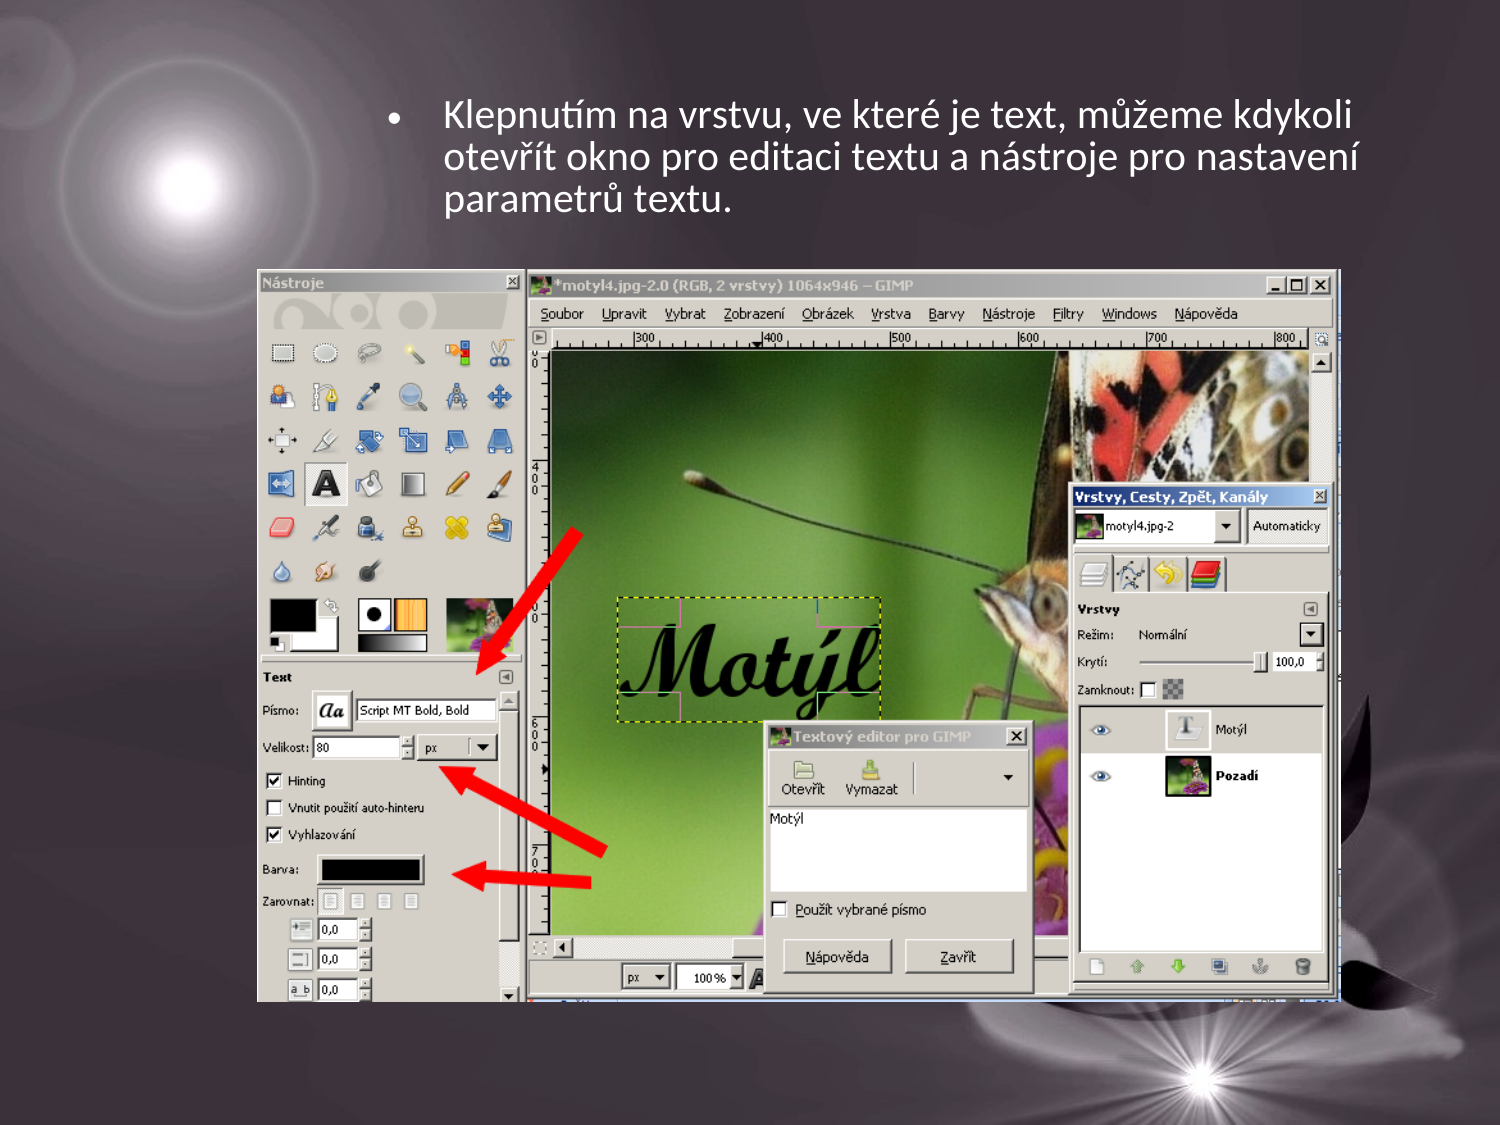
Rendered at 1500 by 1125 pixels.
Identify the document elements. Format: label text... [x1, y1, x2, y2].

picture [0, 0, 1500, 1125]
list Klepnutím na vrstvu, ve které je text, můžeme kdykoli otevřít okno pro editaci textu a nástroje pro nastavení parametrů textu. [372, 90, 1416, 256]
